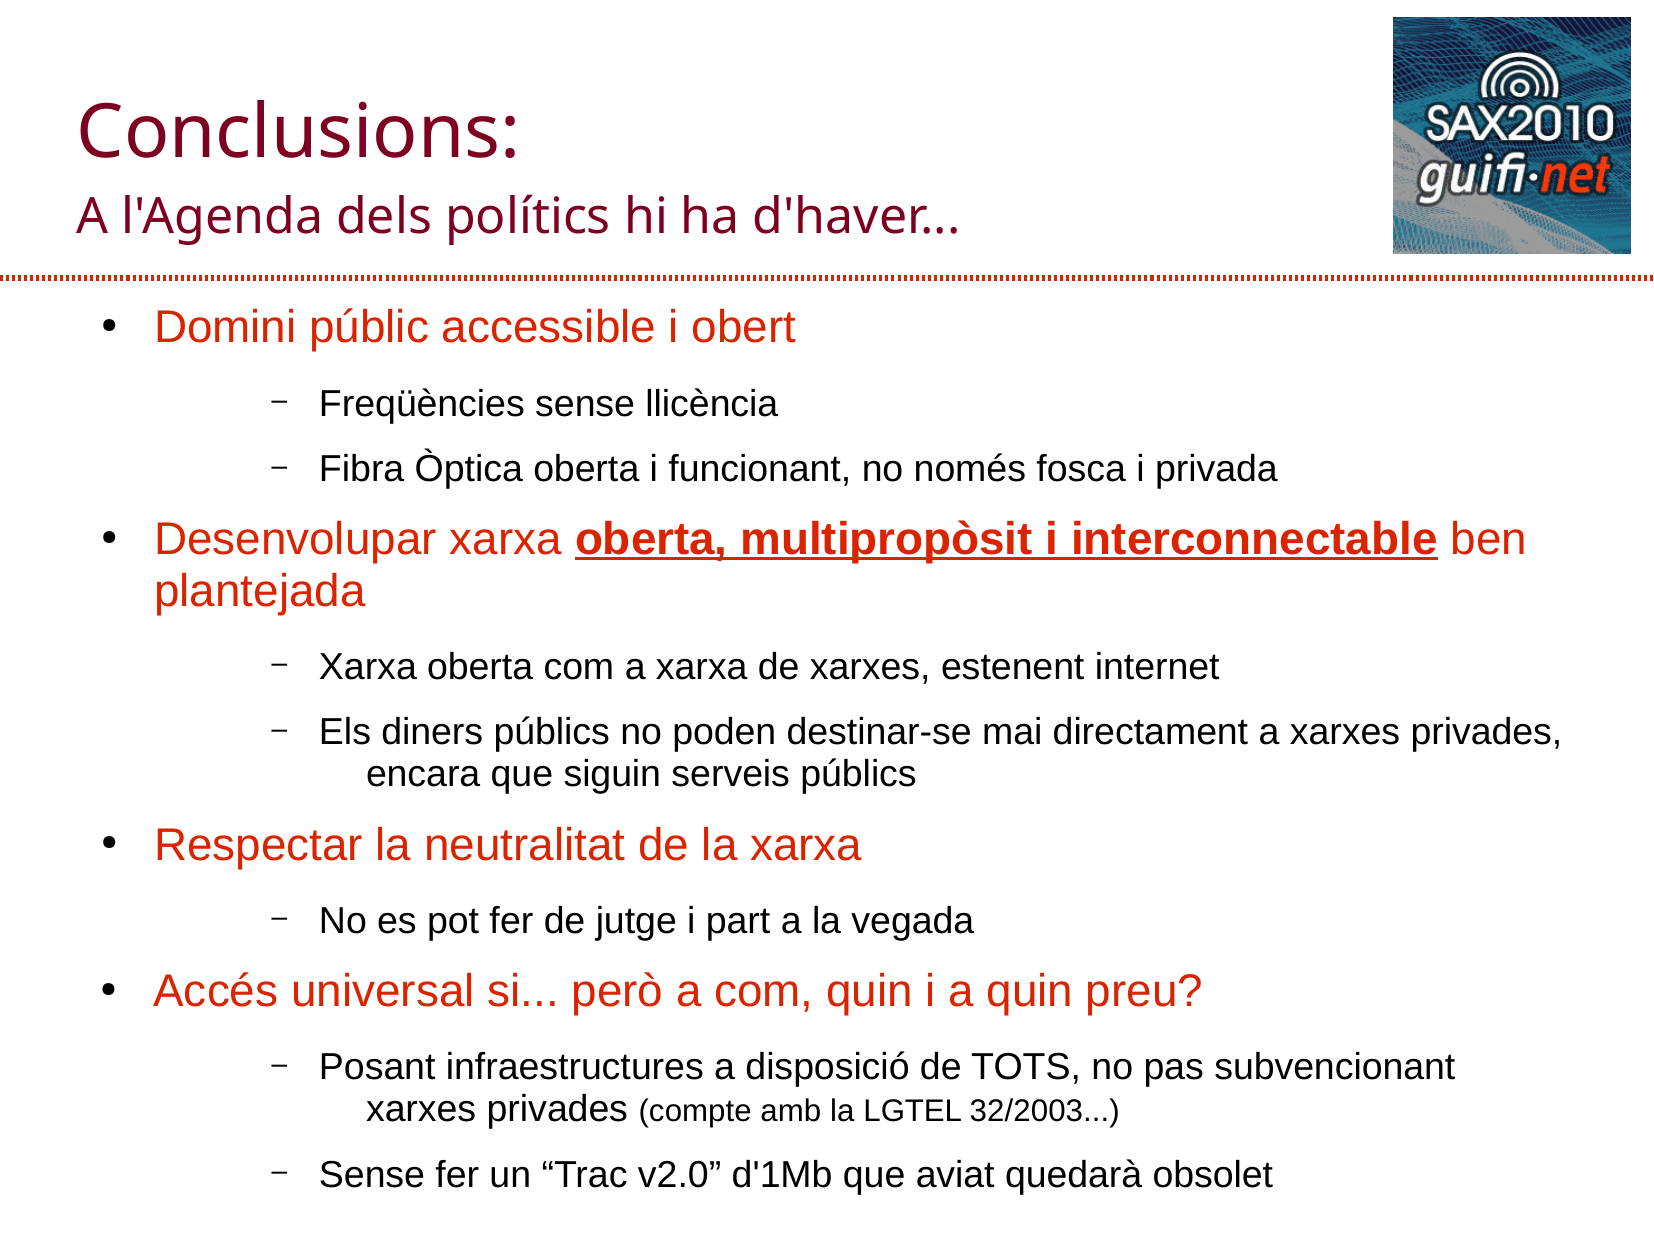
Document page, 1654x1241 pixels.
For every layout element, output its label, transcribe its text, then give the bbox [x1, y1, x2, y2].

title Conclusions: A l'Agenda dels polítics hi ha d'haver... [76, 66, 1093, 259]
list Domini públic accessible i obert Freqüències sense llicència Fibra Òptica oberta i funcionant, no només fosca i privada Desenvolupar xarxa oberta, multipropòsit i interconnectable ben plantejada Xarxa oberta com a xarxa de xarxes, estenent internet Els diners públics no poden destinar-se mai directament a xarxes privades, encara que siguin serveis públics Respectar la neutralitat de la xarxa No es pot fer de jutge i part a la vegada Accés universal si... però a com, quin i a quin preu? Posant infraestructures a disposició de TOTS, no pas subvencionant xarxes privades (compte amb la LGTEL 32/2003...) Sense fer un “Trac v2.0” d'1Mb que aviat quedarà obsolet [82, 301, 1571, 1196]
picture [1393, 17, 1631, 254]
